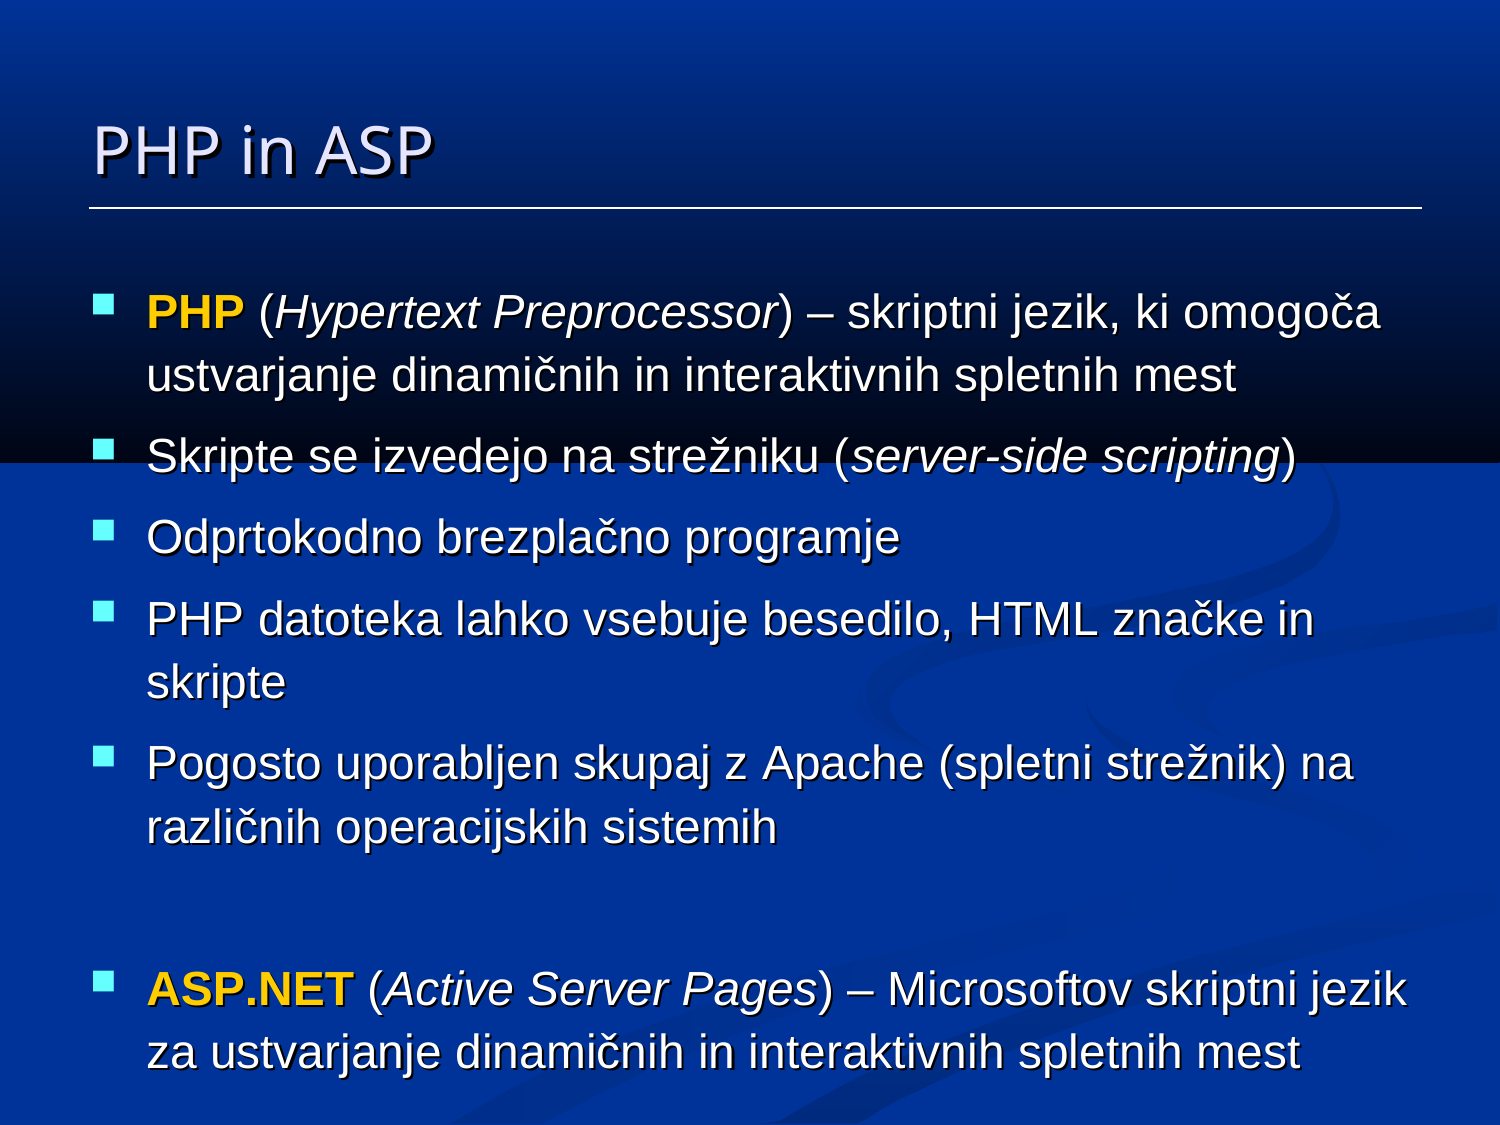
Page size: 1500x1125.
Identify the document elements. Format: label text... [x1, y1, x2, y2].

text_box PHP in ASP [76, 54, 1459, 242]
list PHP (Hypertext Preprocessor) – skriptni jezik, ki omogoča ustvarjanje dinamičnih in interaktivnih spletnih mest Skripte se izvedejo na strežniku (server-side scripting) Odprtokodno brezplačno programje PHP datoteka lahko vsebuje besedilo, HTML značke in skripte Pogosto uporabljen skupaj z Apache (spletni strežnik) na različnih operacijskih sistemih ASP.NET (Active Server Pages) – Microsoftov skriptni jezik za ustvarjanje dinamičnih in interaktivnih spletnih mest [75, 267, 1471, 1094]
